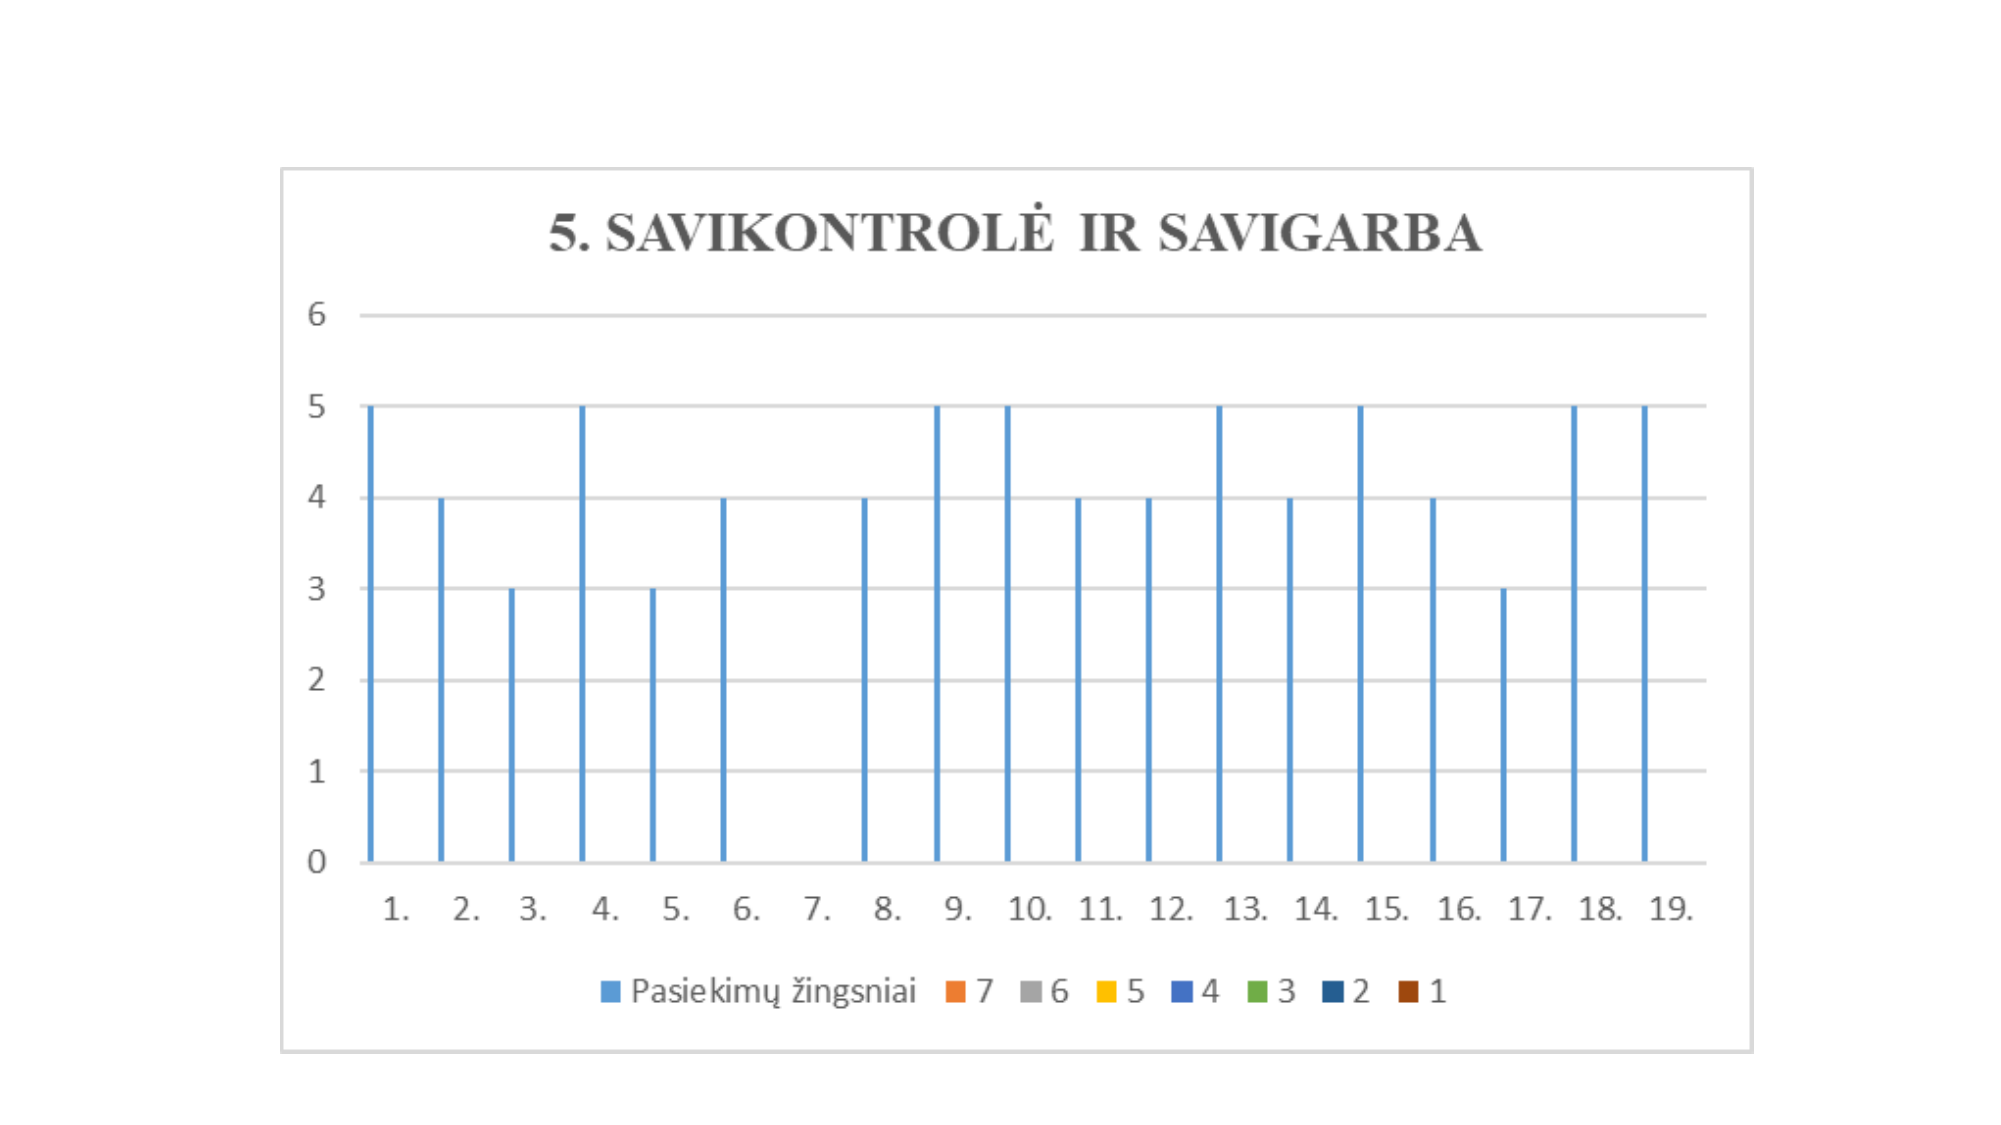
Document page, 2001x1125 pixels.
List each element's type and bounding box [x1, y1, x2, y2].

picture [280, 167, 1754, 1054]
